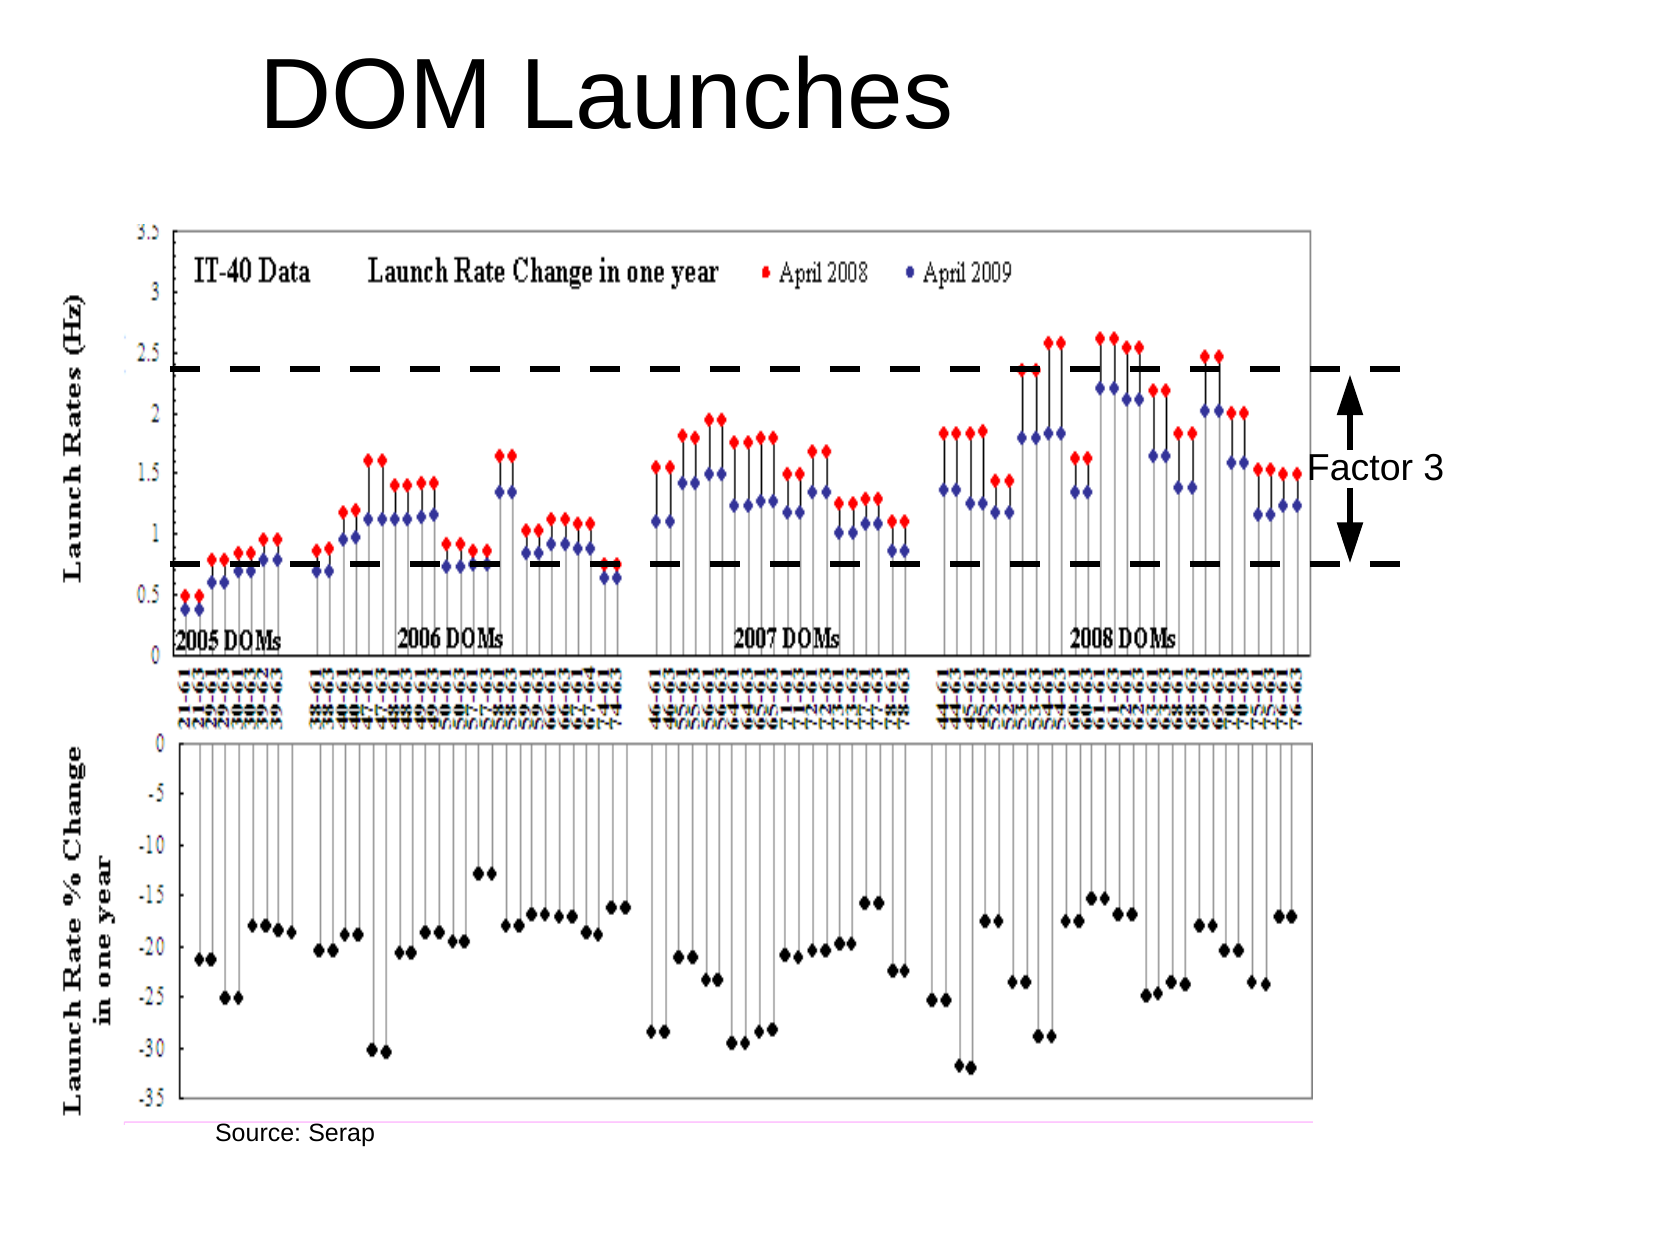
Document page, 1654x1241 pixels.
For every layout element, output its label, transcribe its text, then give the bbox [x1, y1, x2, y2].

picture [51, 224, 1313, 1126]
text_box DOM Launches [243, 29, 970, 159]
text_box Factor 3 [1292, 438, 1460, 496]
text_box Source: Serap [198, 1109, 392, 1156]
